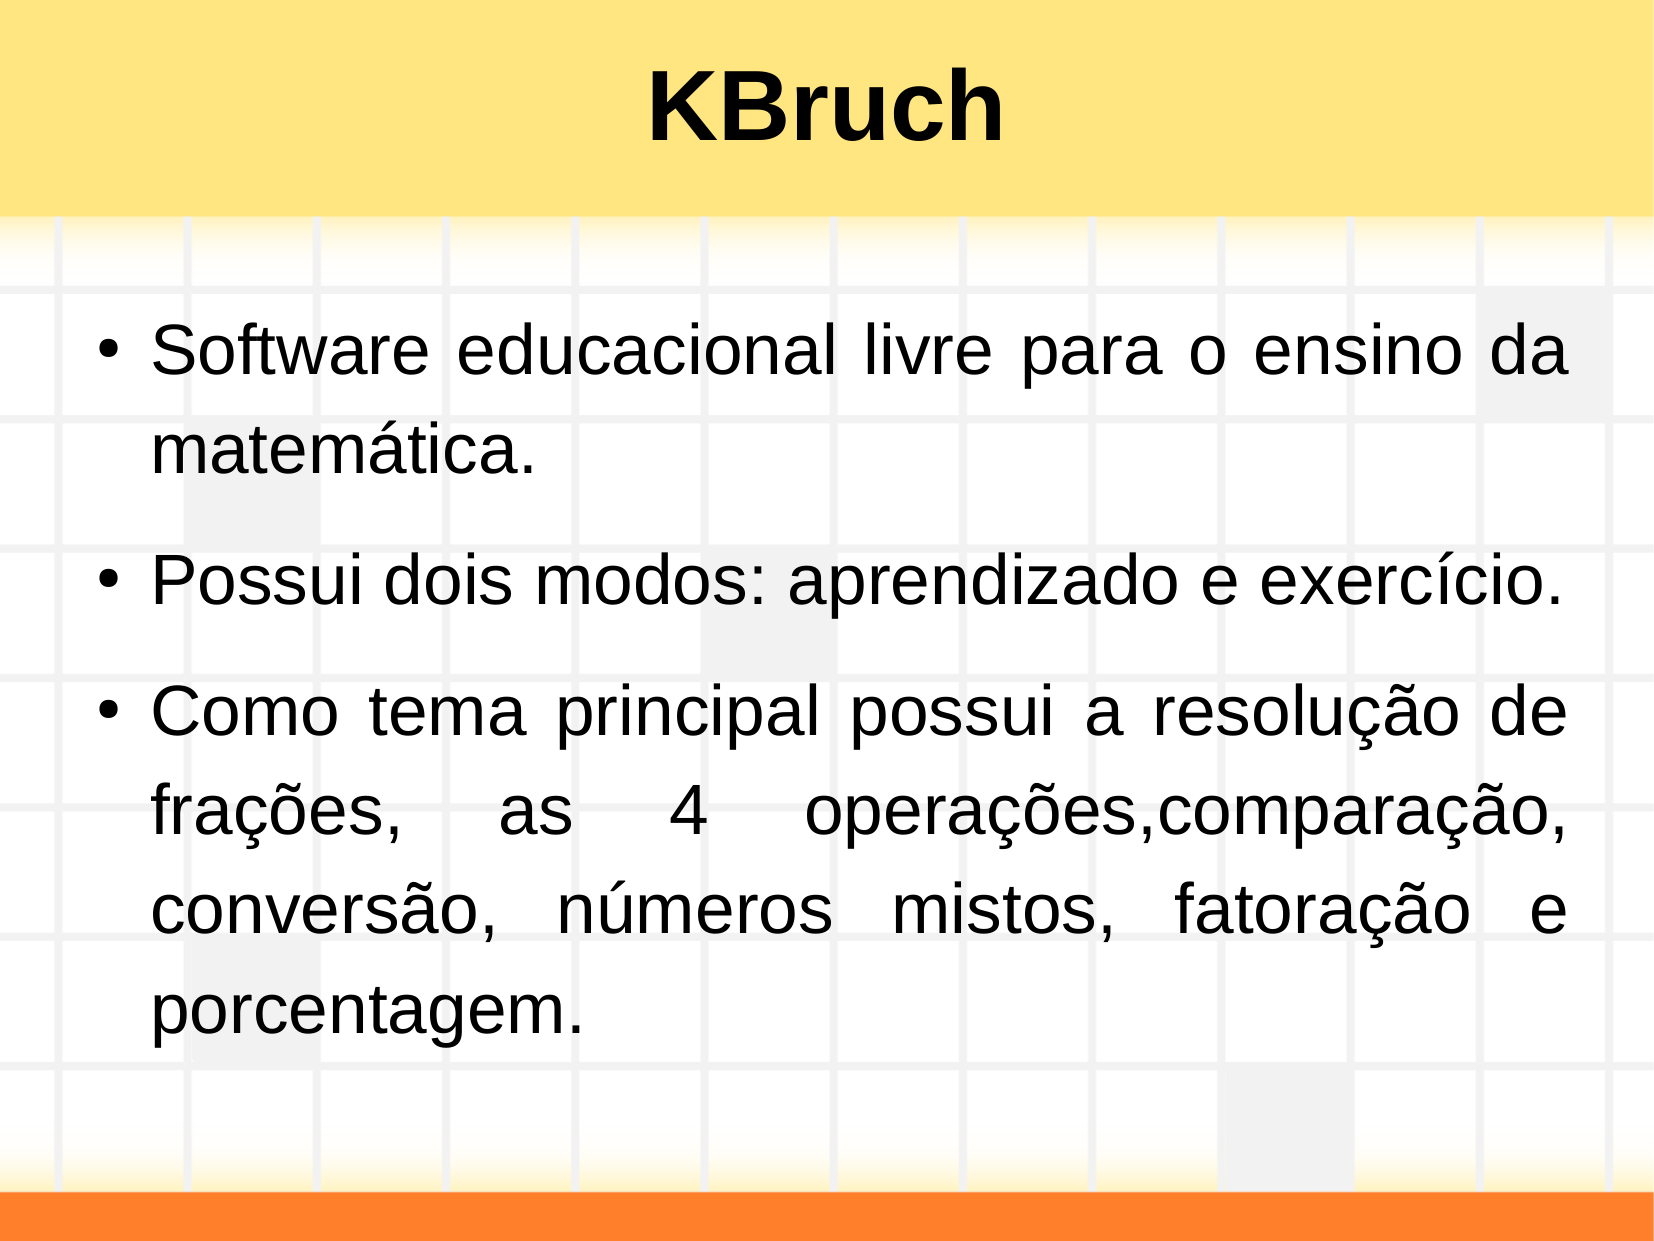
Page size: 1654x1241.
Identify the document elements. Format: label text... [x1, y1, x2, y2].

title KBruch [82, 49, 1571, 257]
list Software educacional livre para o ensino da matemática. Possui dois modos: aprendizado e exercício. Como tema principal possui a resolução de frações, as 4 operações,comparação, conversão, números mistos, fatoração e porcentagem. [82, 290, 1571, 1123]
picture [0, 0, 1654, 1241]
